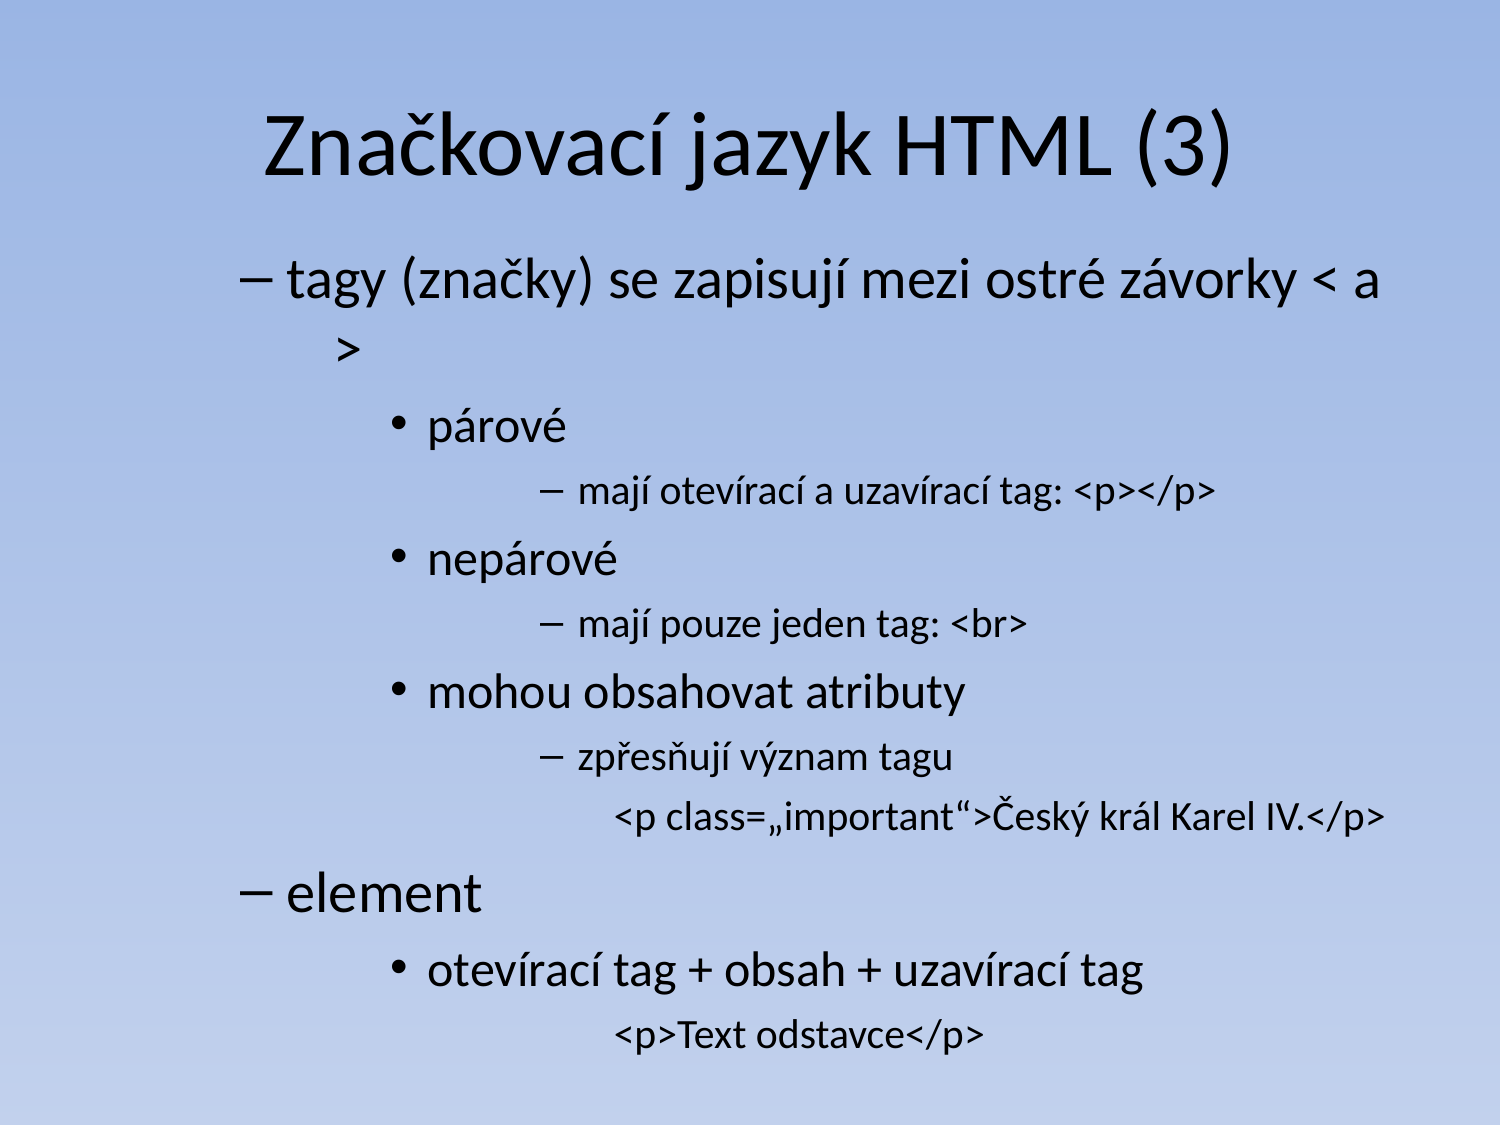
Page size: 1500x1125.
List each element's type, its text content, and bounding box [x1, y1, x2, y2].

title Značkovací jazyk HTML (3) [75, 45, 1426, 232]
list tagy (značky) se zapisují mezi ostré závorky < a > párové mají otevírací a uzavírací tag: <p></p> nepárové mají pouze jeden tag: <br> mohou obsahovat atributy zpřesňují význam tagu <p class=„important“>Český král Karel IV.</p> element otevírací tag + obsah + uzavírací tag <p>Text odstavce</p> [75, 232, 1426, 976]
